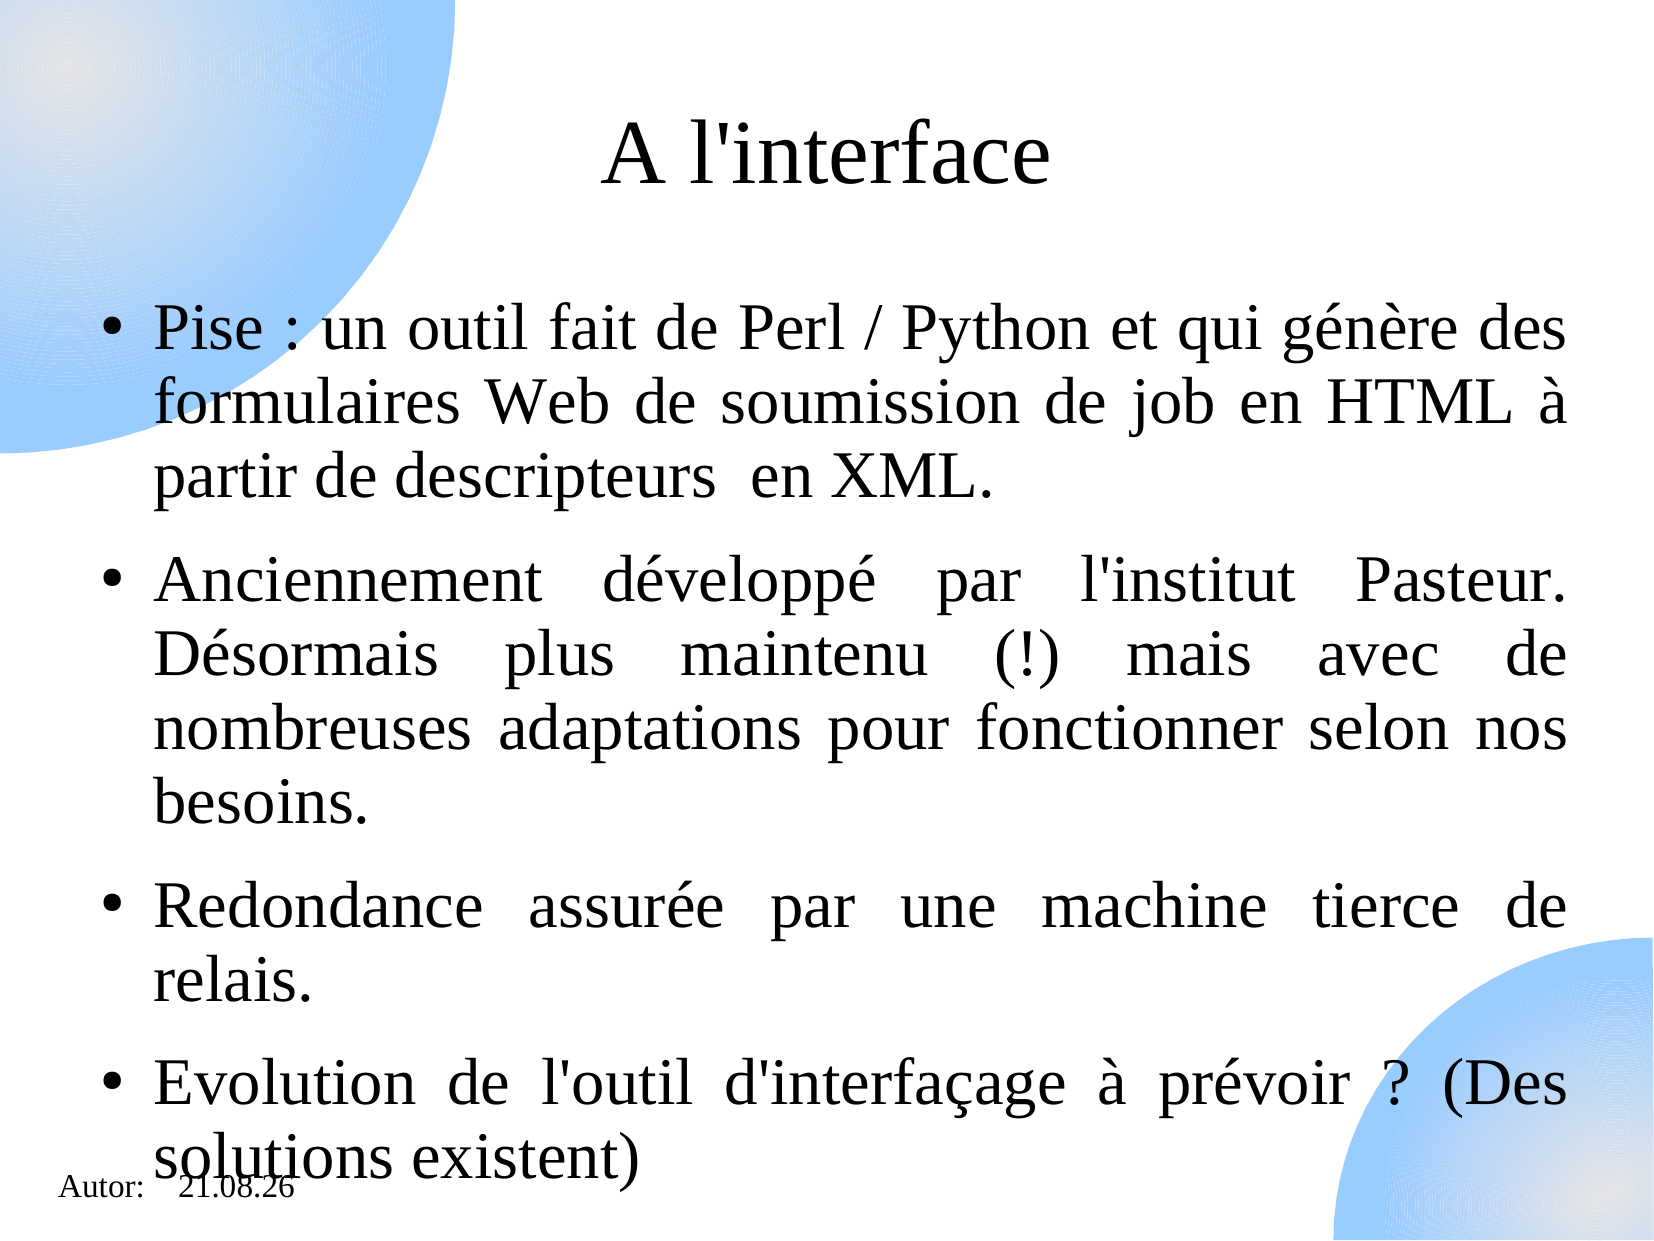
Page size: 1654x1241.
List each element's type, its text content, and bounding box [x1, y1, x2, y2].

list Pise : un outil fait de Perl / Python et qui génère des formulaires Web de soumission de job en HTML à partir de descripteurs en XML. Anciennement développé par l'institut Pasteur. Désormais plus maintenu (!) mais avec de nombreuses adaptations pour fonctionner selon nos besoins. Redondance assurée par une machine tierce de relais. Evolution de l'outil d'interfaçage à prévoir ? (Des solutions existent) [82, 290, 1571, 1194]
title A l'interface [82, 49, 1571, 257]
